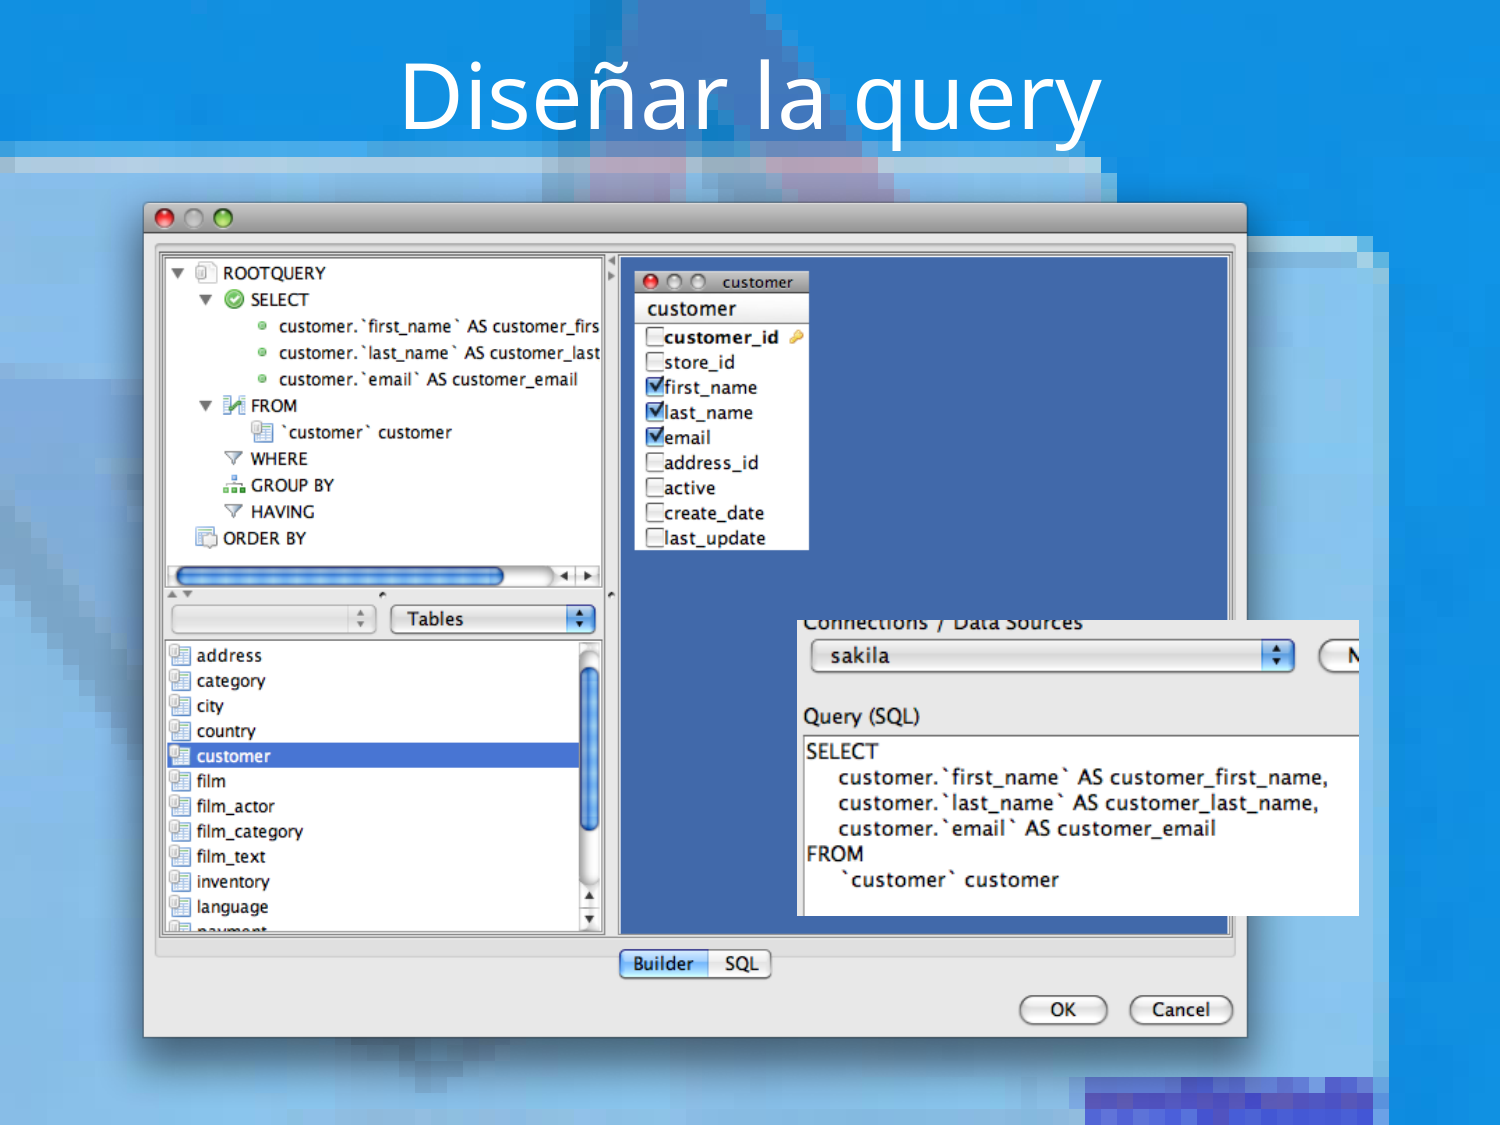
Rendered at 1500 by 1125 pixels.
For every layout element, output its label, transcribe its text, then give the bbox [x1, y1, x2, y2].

picture [0, 0, 1500, 1125]
title Diseñar la query [112, 0, 1388, 214]
